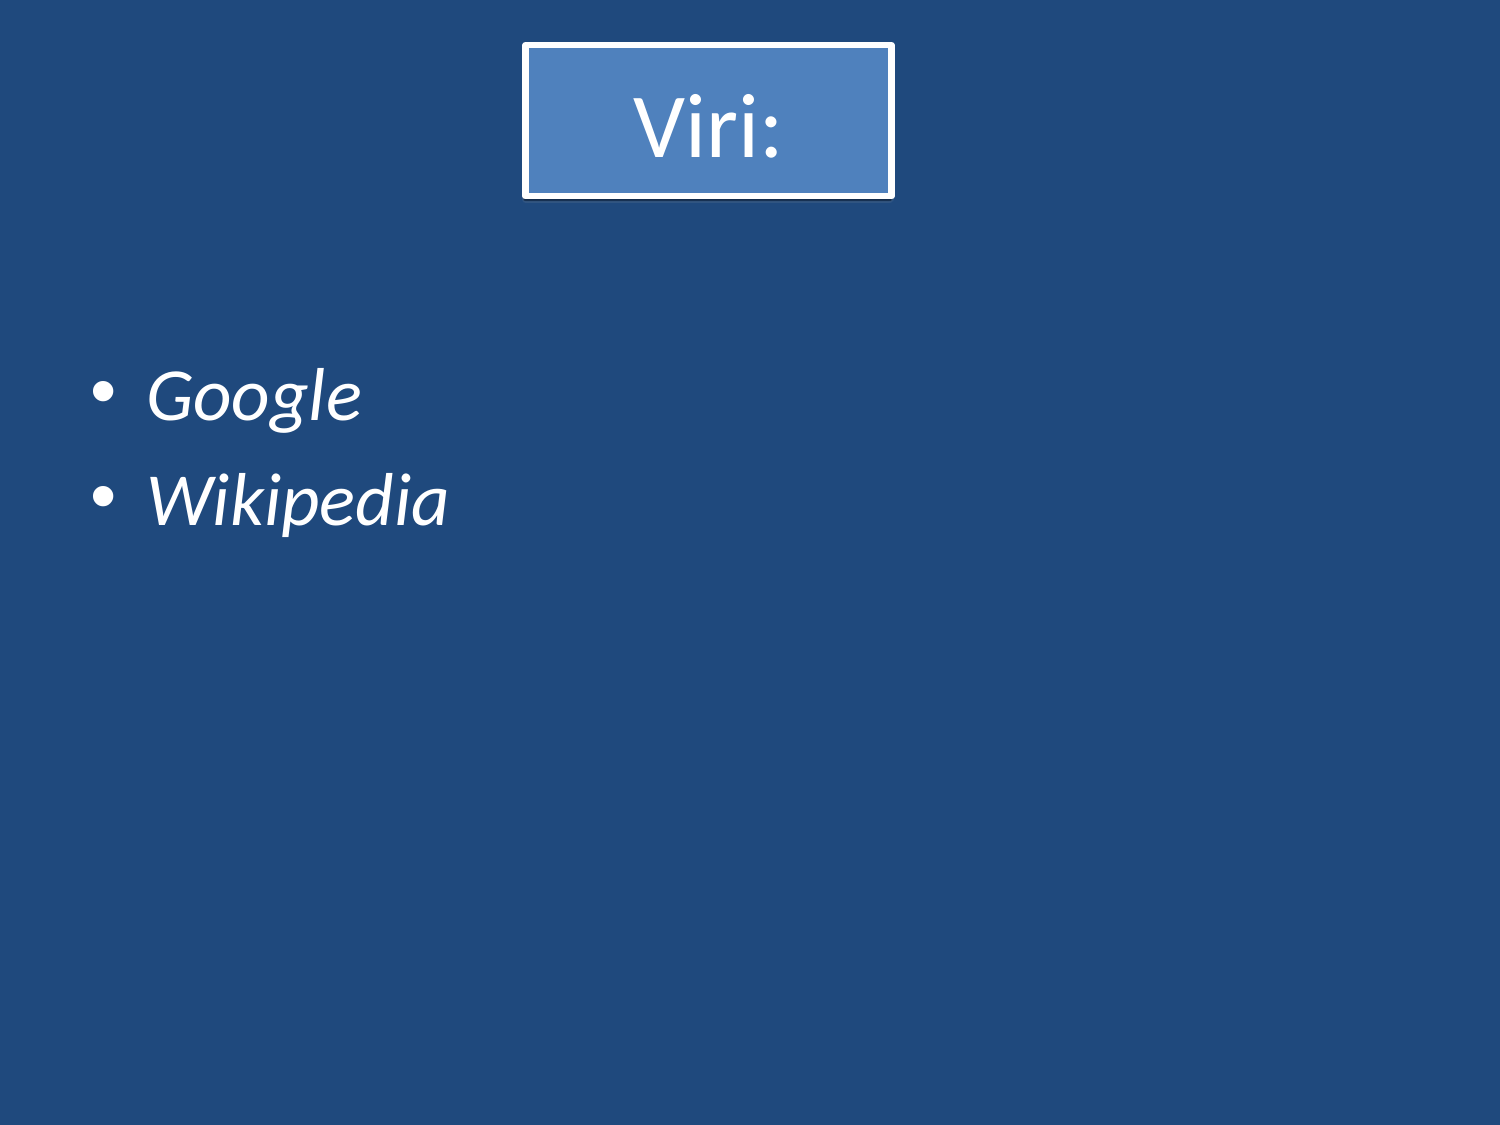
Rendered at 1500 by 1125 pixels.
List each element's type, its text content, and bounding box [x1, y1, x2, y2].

list Google Wikipedia [75, 262, 1425, 1005]
title Viri: [525, 45, 892, 197]
